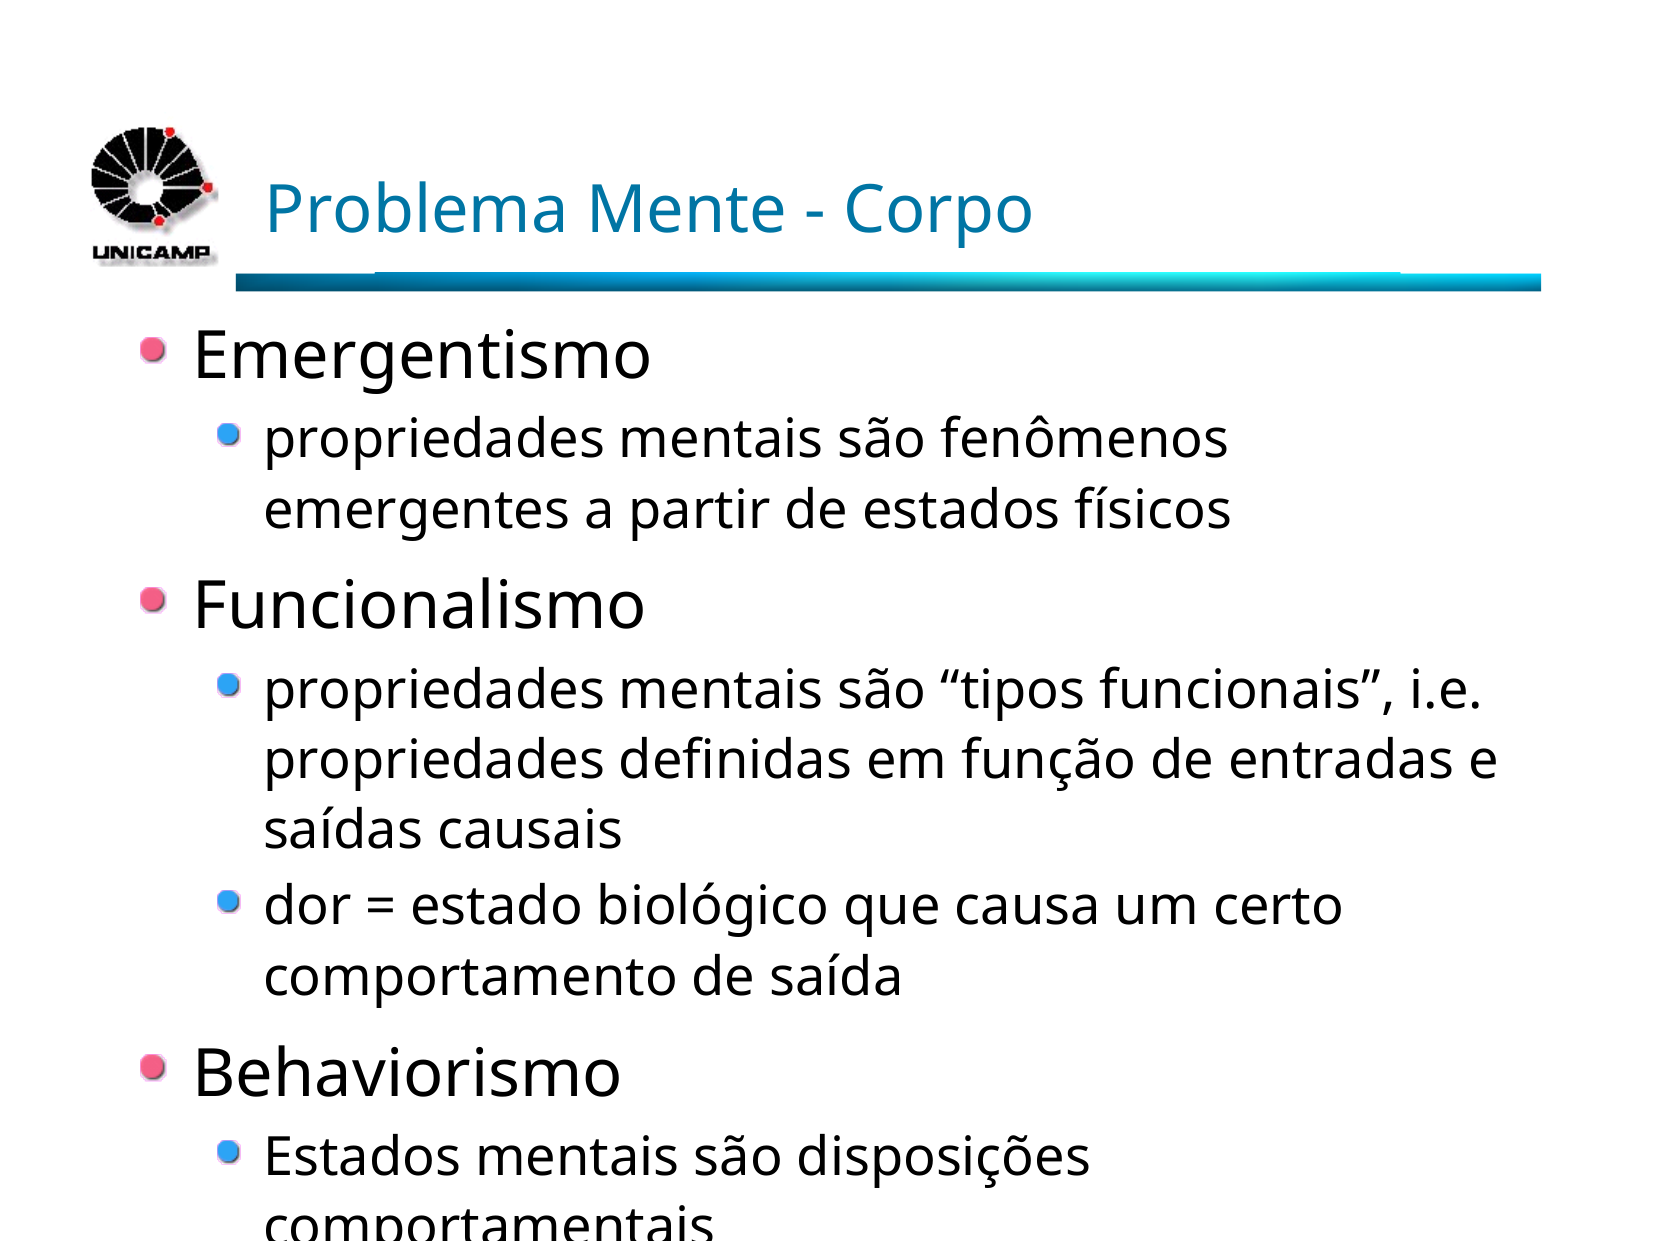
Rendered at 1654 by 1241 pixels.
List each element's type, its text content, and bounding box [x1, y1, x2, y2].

title Problema Mente - Corpo [264, 42, 1534, 250]
picture [125, 272, 1654, 295]
list Emergentismo propriedades mentais são fenômenos emergentes a partir de estados físicos Funcionalismo propriedades mentais são “tipos funcionais”, i.e. propriedades definidas em função de entradas e saídas causais dor = estado biológico que causa um certo comportamento de saída Behaviorismo Estados mentais são disposições comportamentais [121, 309, 1534, 1182]
